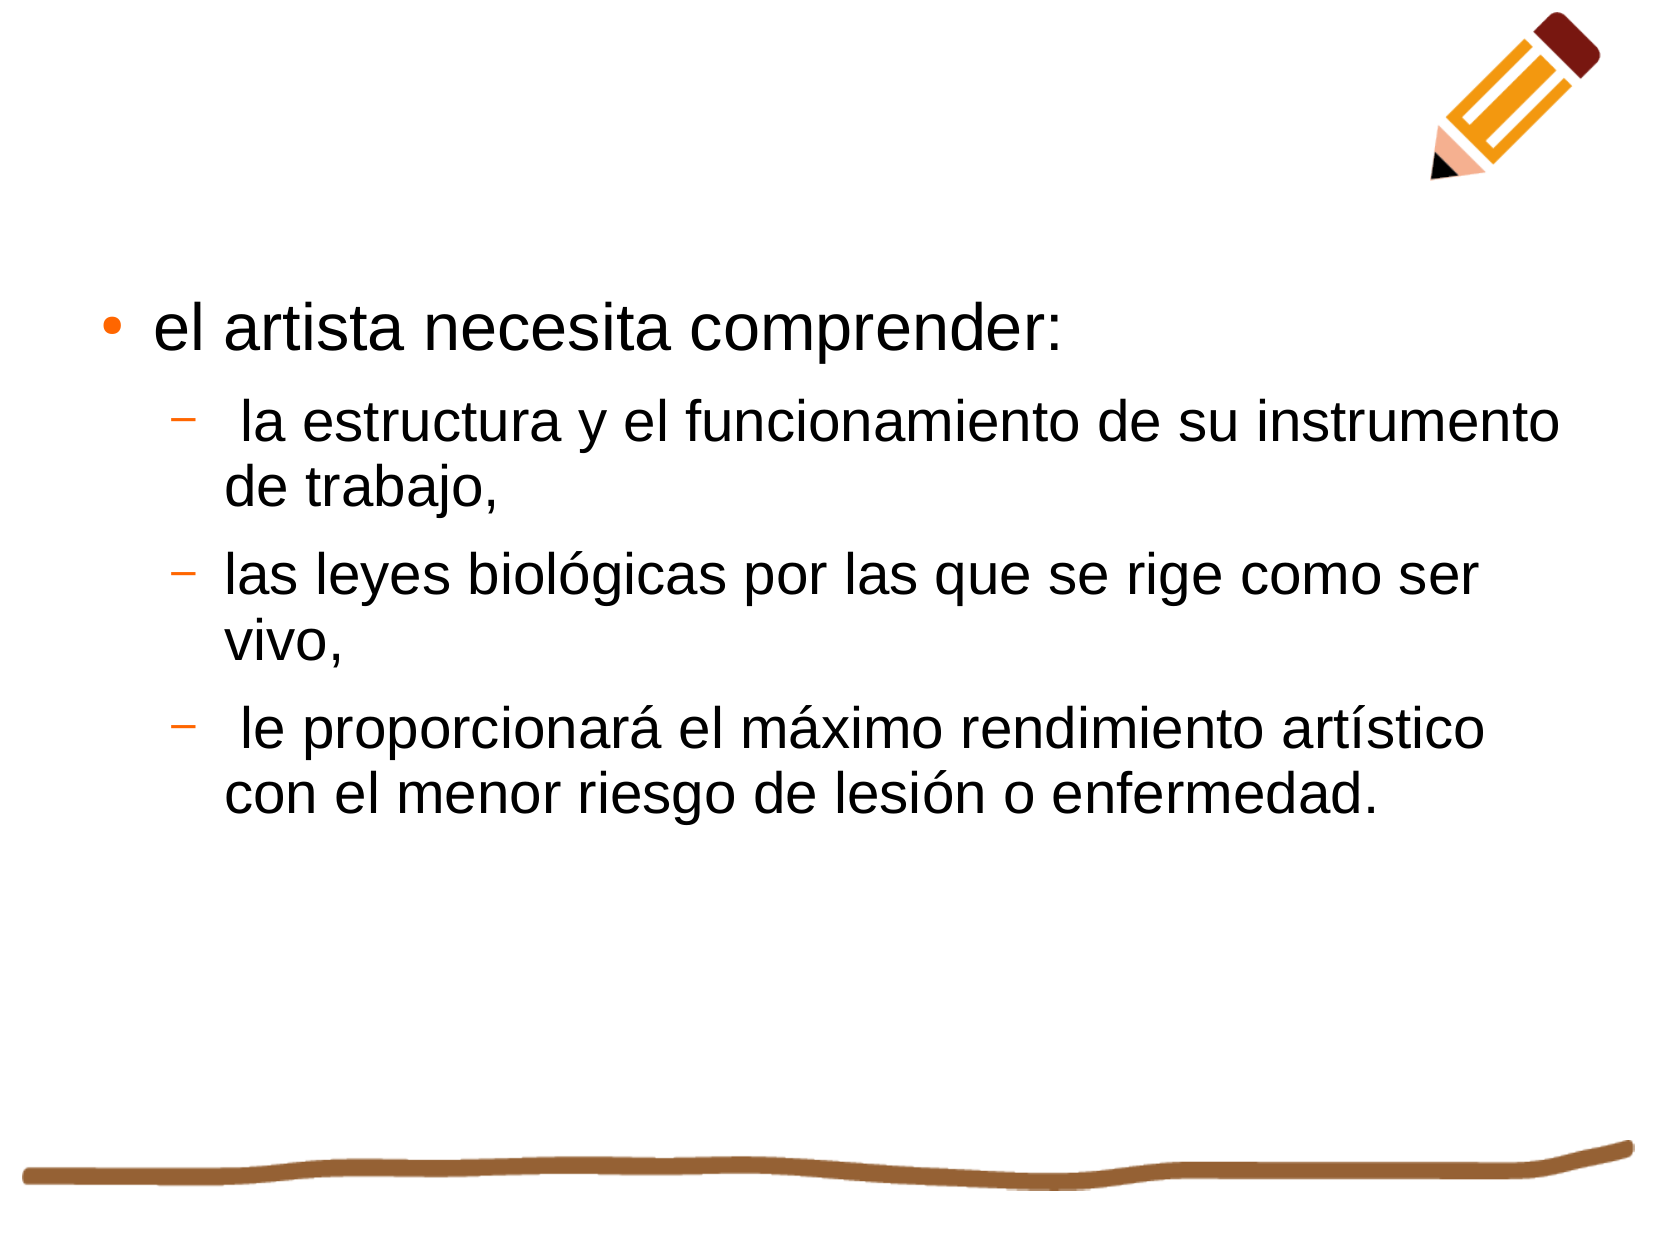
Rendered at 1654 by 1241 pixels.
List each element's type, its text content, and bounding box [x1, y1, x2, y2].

list el artista necesita comprender: la estructura y el funcionamiento de su instrumento de trabajo, las leyes biológicas por las que se rige como ser vivo, le proporcionará el máximo rendimiento artístico con el menor riesgo de lesión o enfermedad. [82, 290, 1571, 1122]
picture [1430, 12, 1601, 181]
picture [22, 1140, 1635, 1191]
